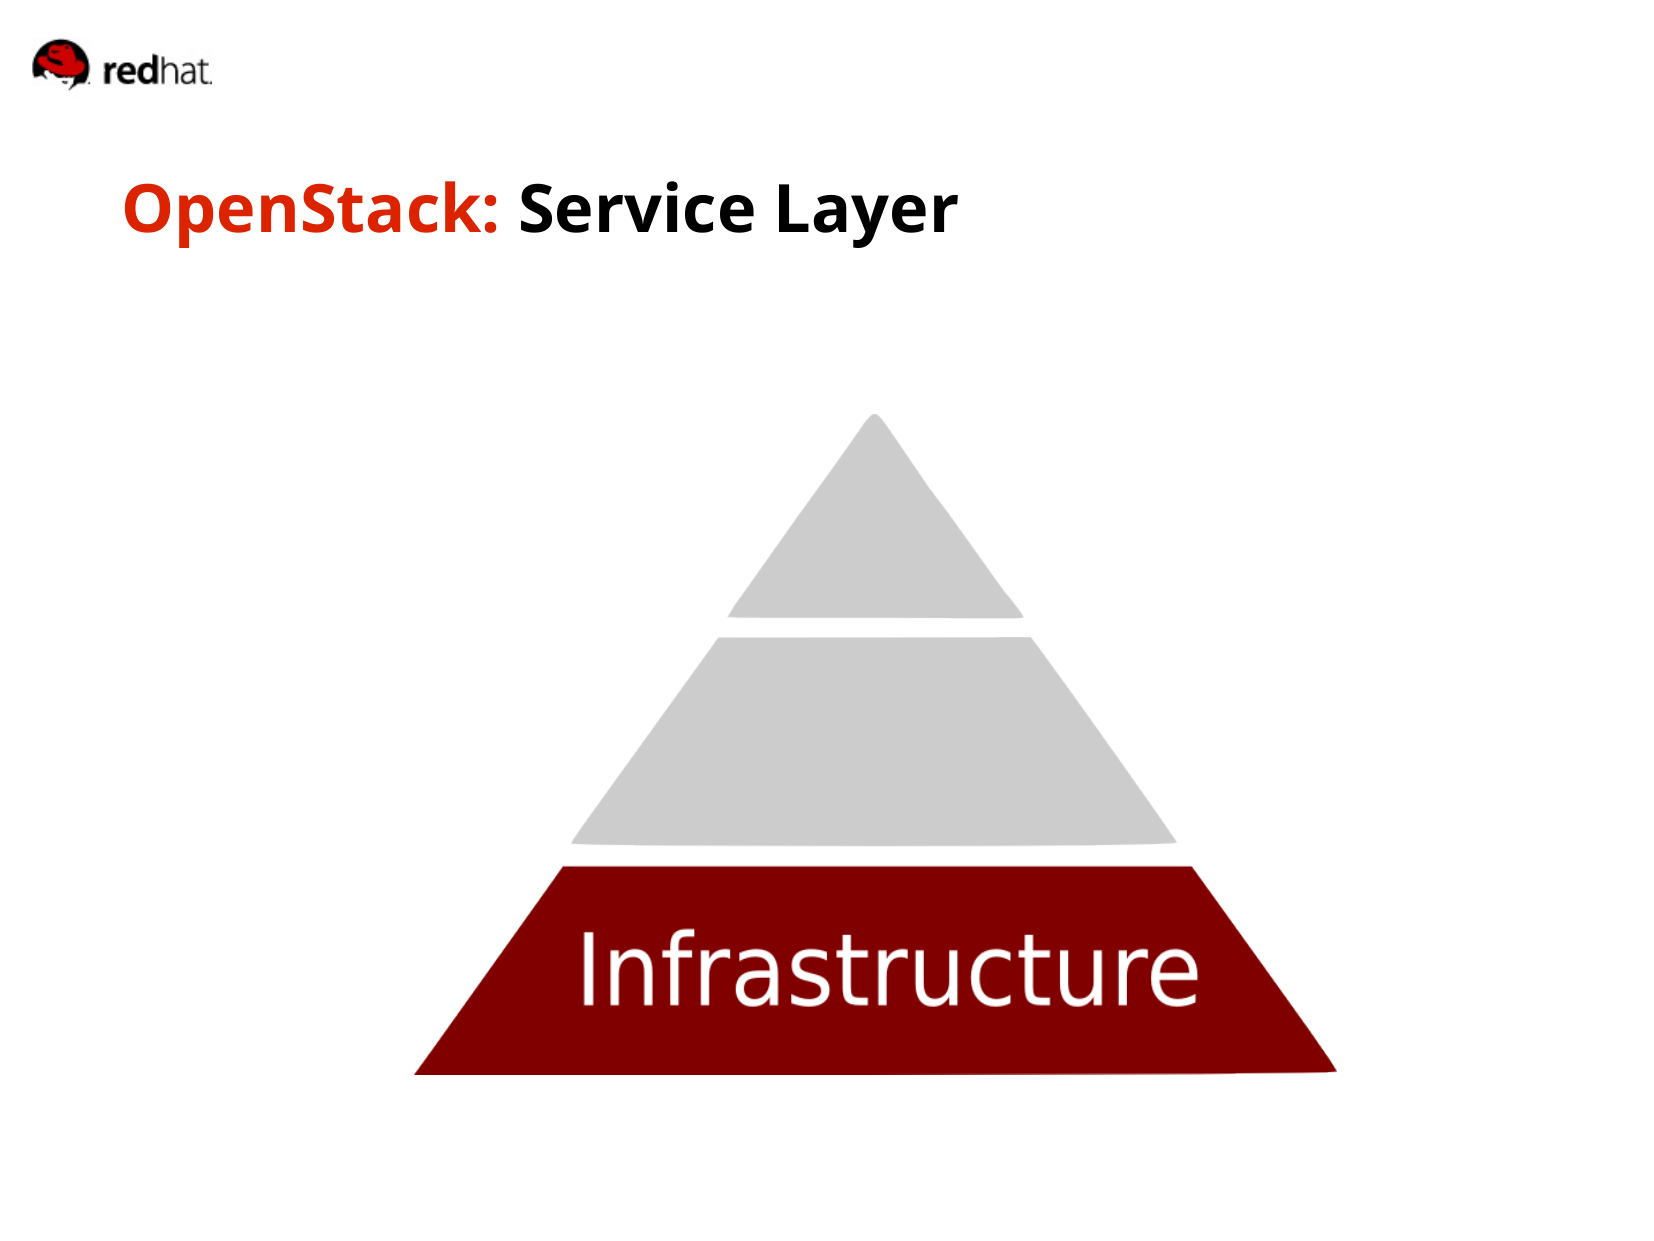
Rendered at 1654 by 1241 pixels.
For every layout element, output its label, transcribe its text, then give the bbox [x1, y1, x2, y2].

title OpenStack: Service Layer [121, 102, 1534, 310]
picture [414, 414, 1337, 1075]
picture [31, 37, 212, 98]
